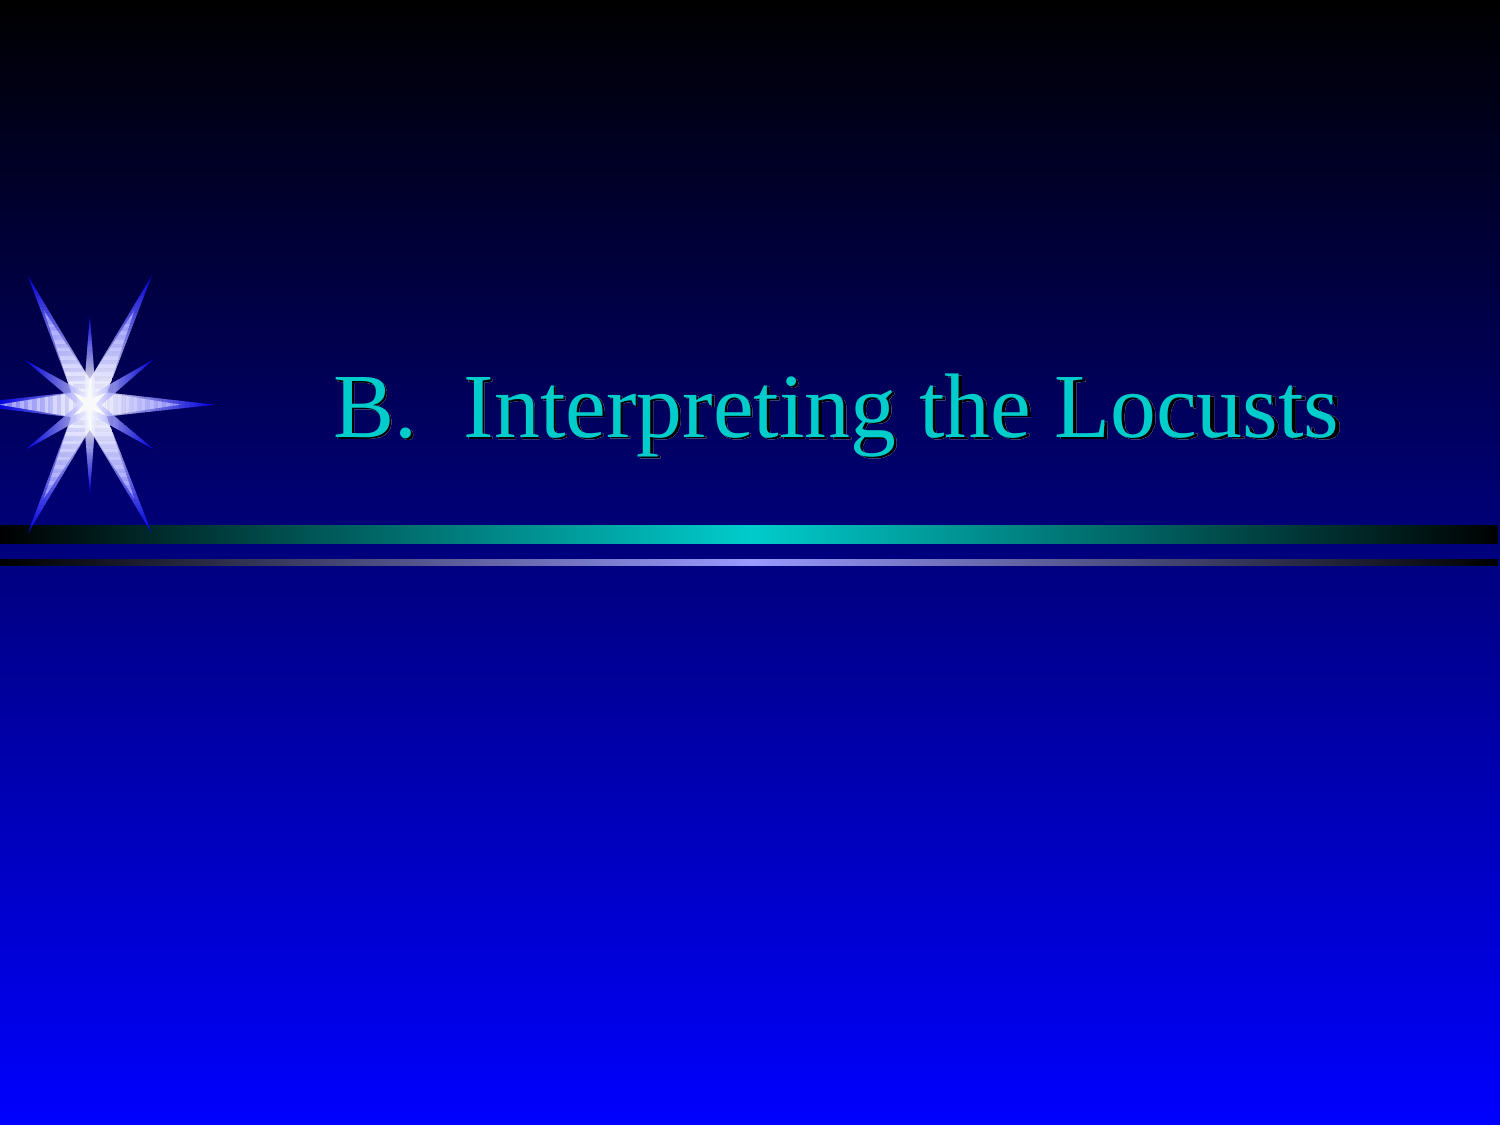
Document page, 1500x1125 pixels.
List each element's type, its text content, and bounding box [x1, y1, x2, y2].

title B. Interpreting the Locusts [200, 312, 1476, 501]
